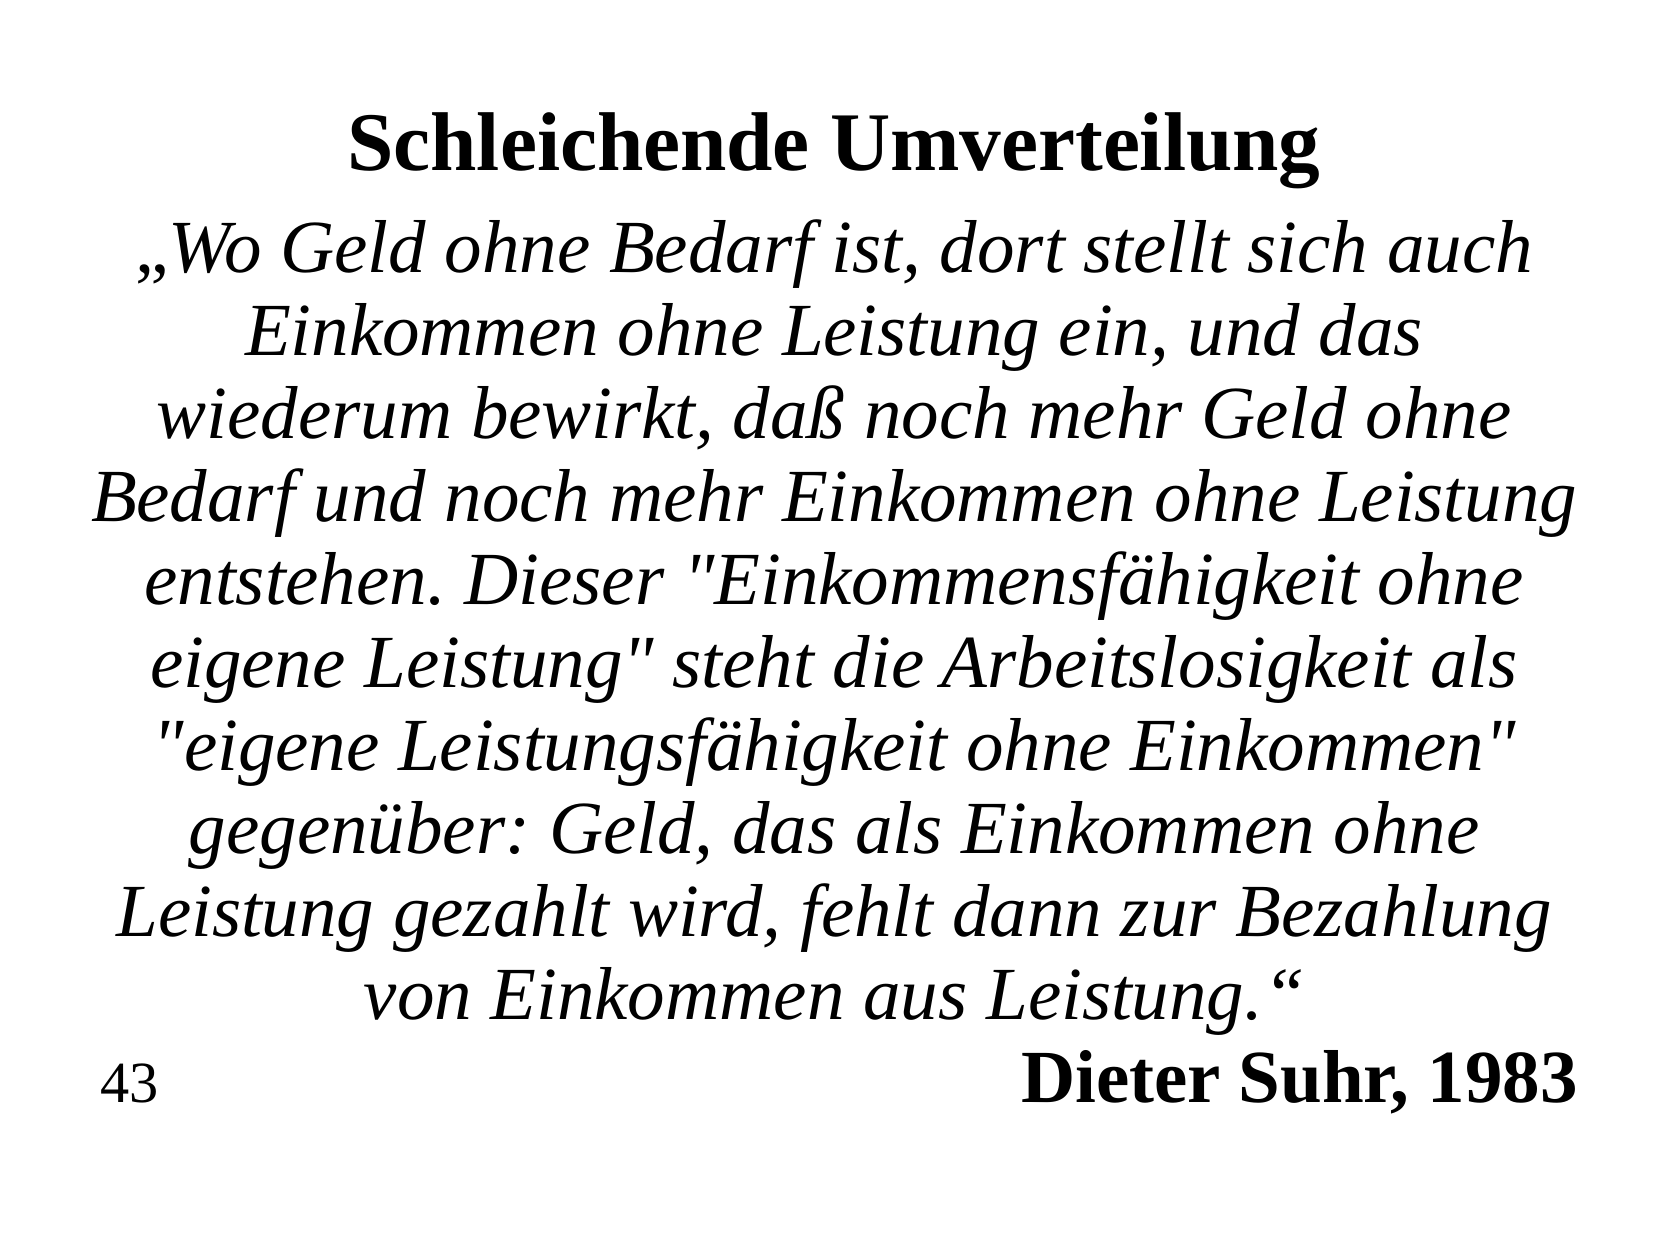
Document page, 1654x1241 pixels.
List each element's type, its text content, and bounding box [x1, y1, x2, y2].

text_box Schleichende Umverteilung „Wo Geld ohne Bedarf ist, dort stellt sich auch Einkommen ohne Leistung ein, und das wiederum bewirkt, daß noch mehr Geld ohne Bedarf und noch mehr Einkommen ohne Leistung entstehen. Dieser "Einkommensfähigkeit ohne eigene Leistung" steht die Arbeitslosigkeit als "eigene Leistungsfähigkeit ohne Einkommen" gegenüber: Geld, das als Einkommen ohne Leistung gezahlt wird, fehlt dann zur Bezahlung von Einkommen aus Leistung.“ <Nummer> Dieter Suhr, 1983 [76, 88, 1595, 1210]
